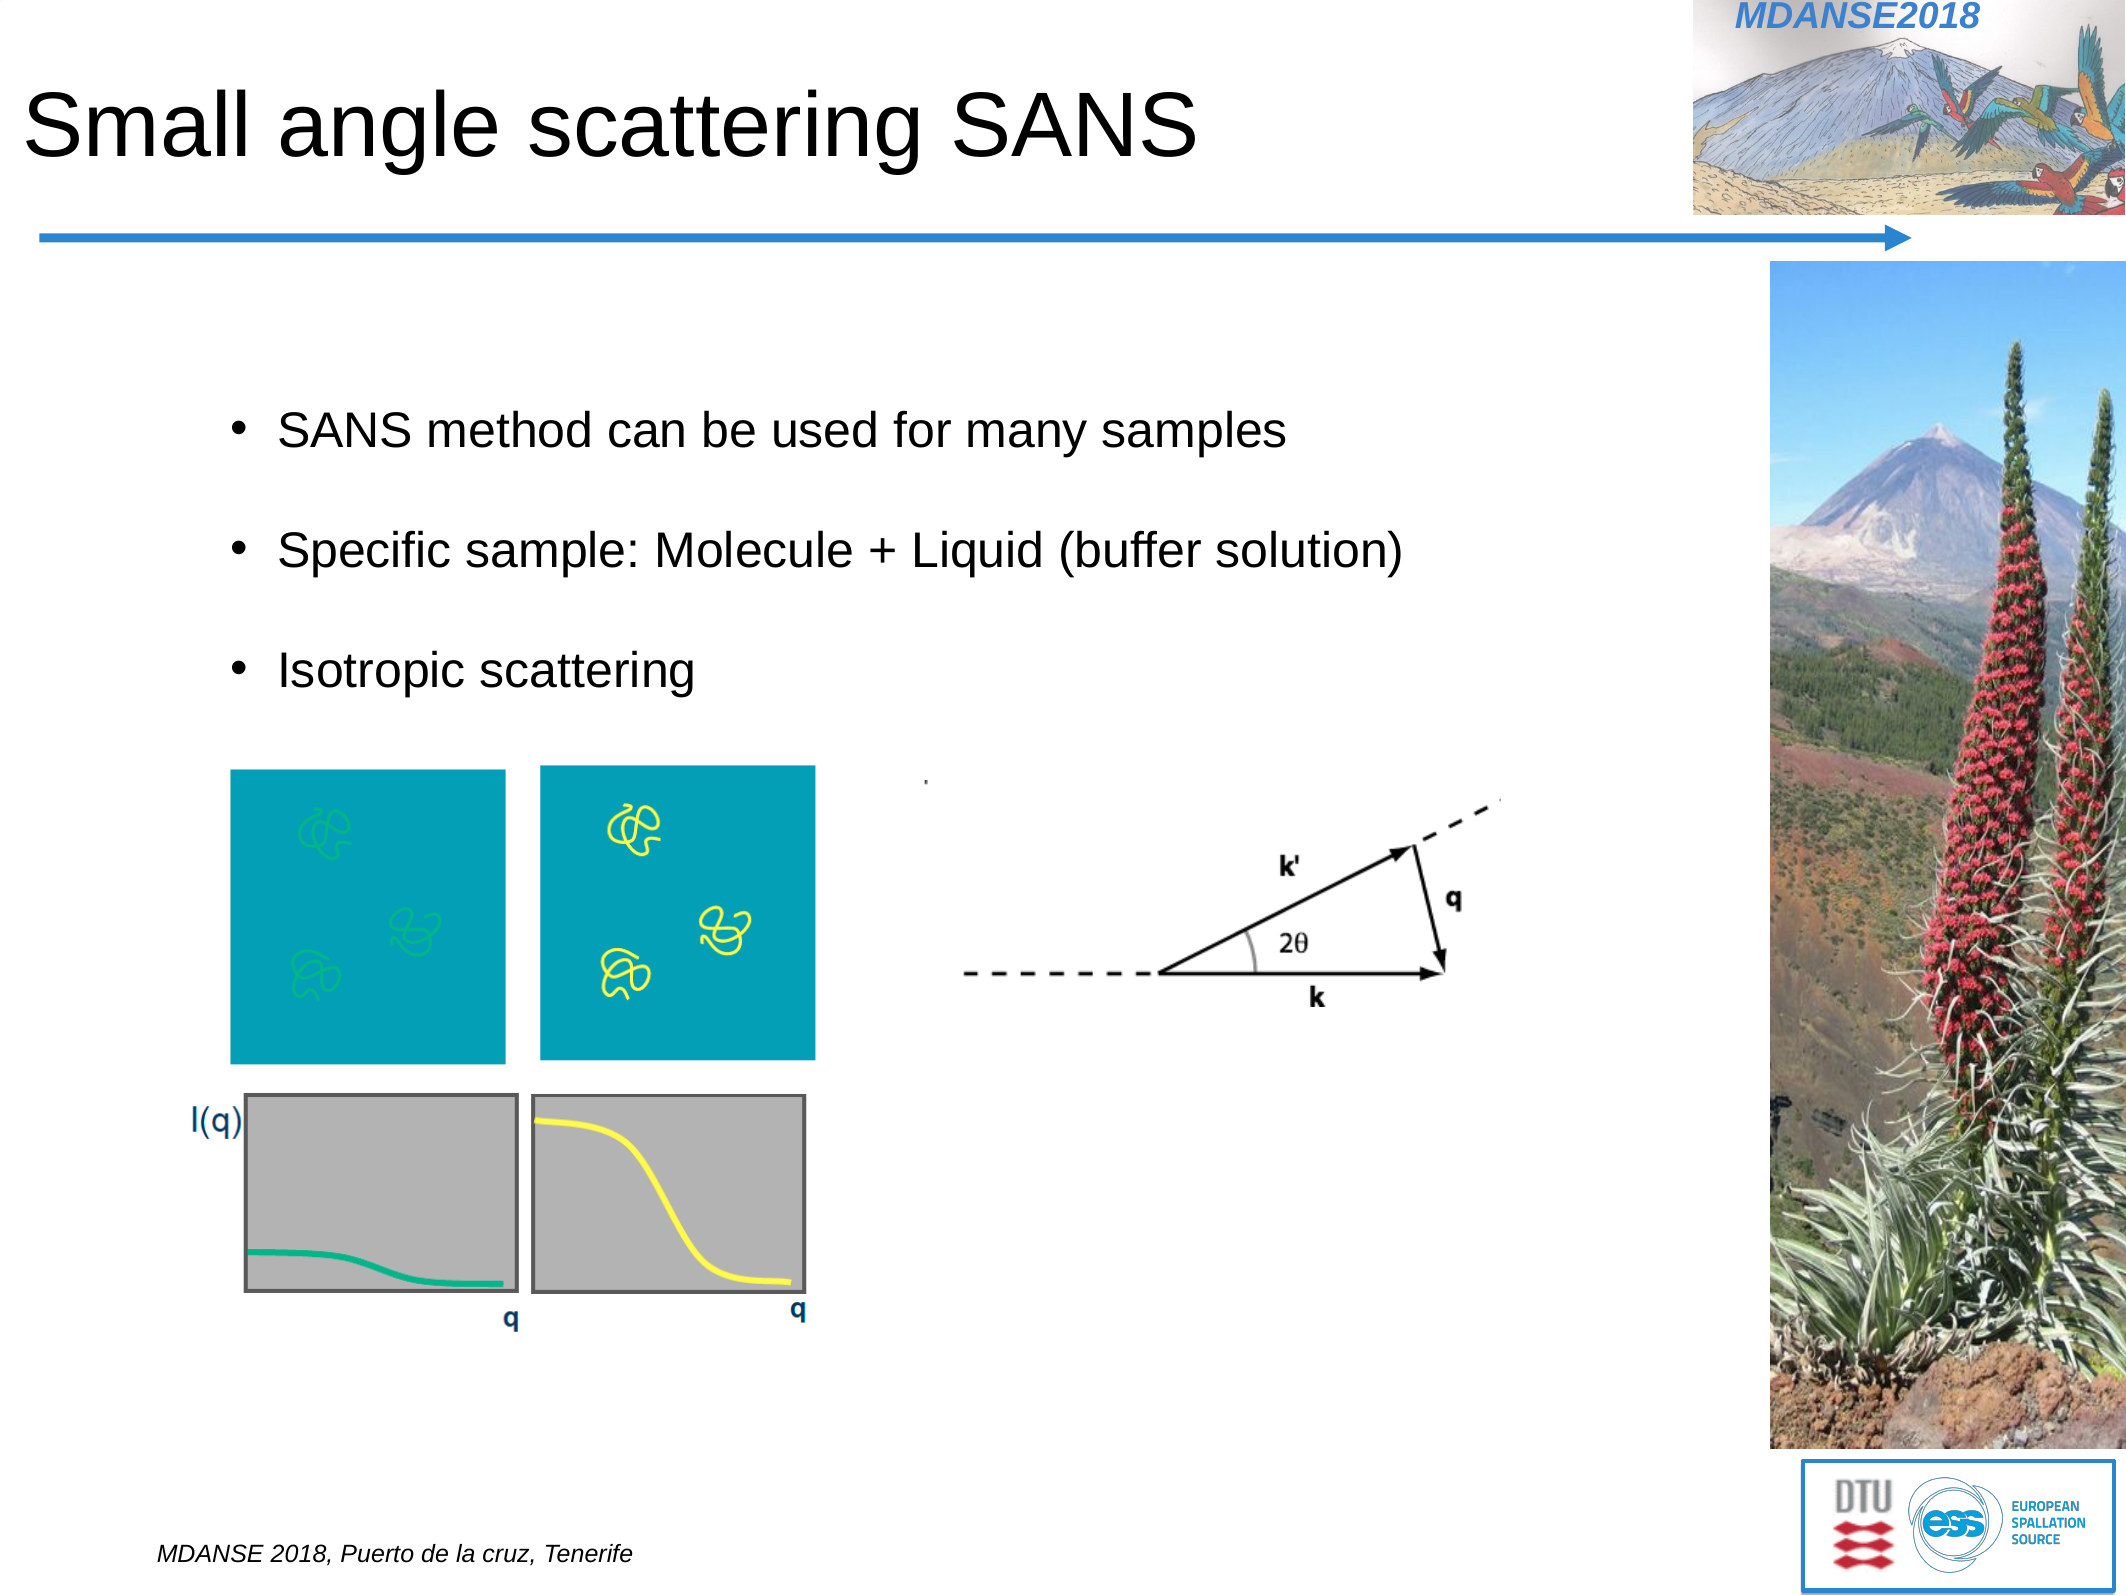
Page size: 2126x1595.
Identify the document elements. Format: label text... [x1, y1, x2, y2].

picture [1908, 1477, 2085, 1573]
picture [913, 780, 1501, 1007]
picture [152, 745, 846, 1344]
text_box SANS method can be used for many samples Specific sample: Molecule + Liquid (buffer solution) Isotropic scattering [215, 389, 1421, 750]
title Small angle scattering SANS [22, 40, 1938, 209]
picture [1693, 0, 2125, 215]
picture [1832, 1477, 1897, 1573]
picture [1770, 261, 2126, 1449]
